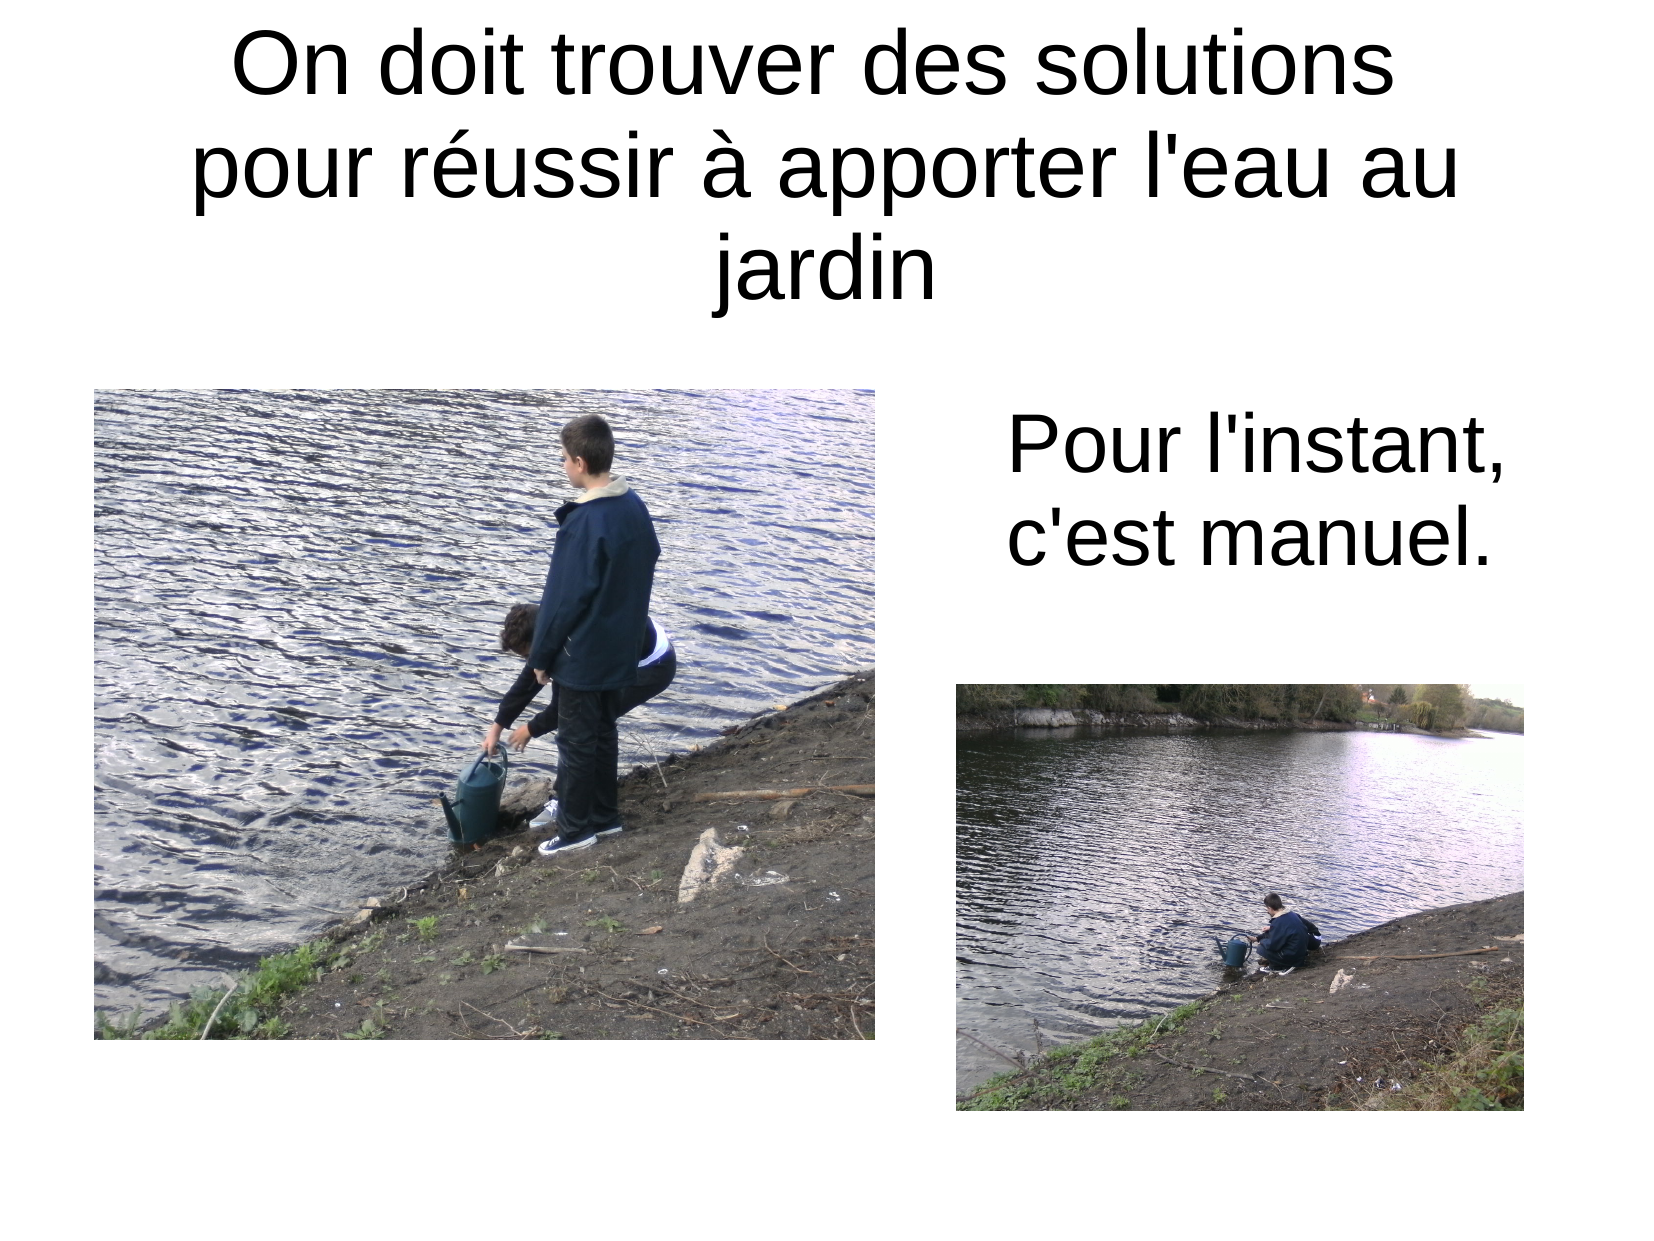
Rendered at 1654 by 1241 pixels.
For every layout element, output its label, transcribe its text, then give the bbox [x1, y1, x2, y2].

picture [94, 389, 875, 1040]
text_box Pour l'instant, c'est manuel. [992, 389, 1548, 591]
title On doit trouver des solutions pour réussir à apporter l'eau au jardin [82, 11, 1571, 320]
picture [956, 684, 1524, 1111]
